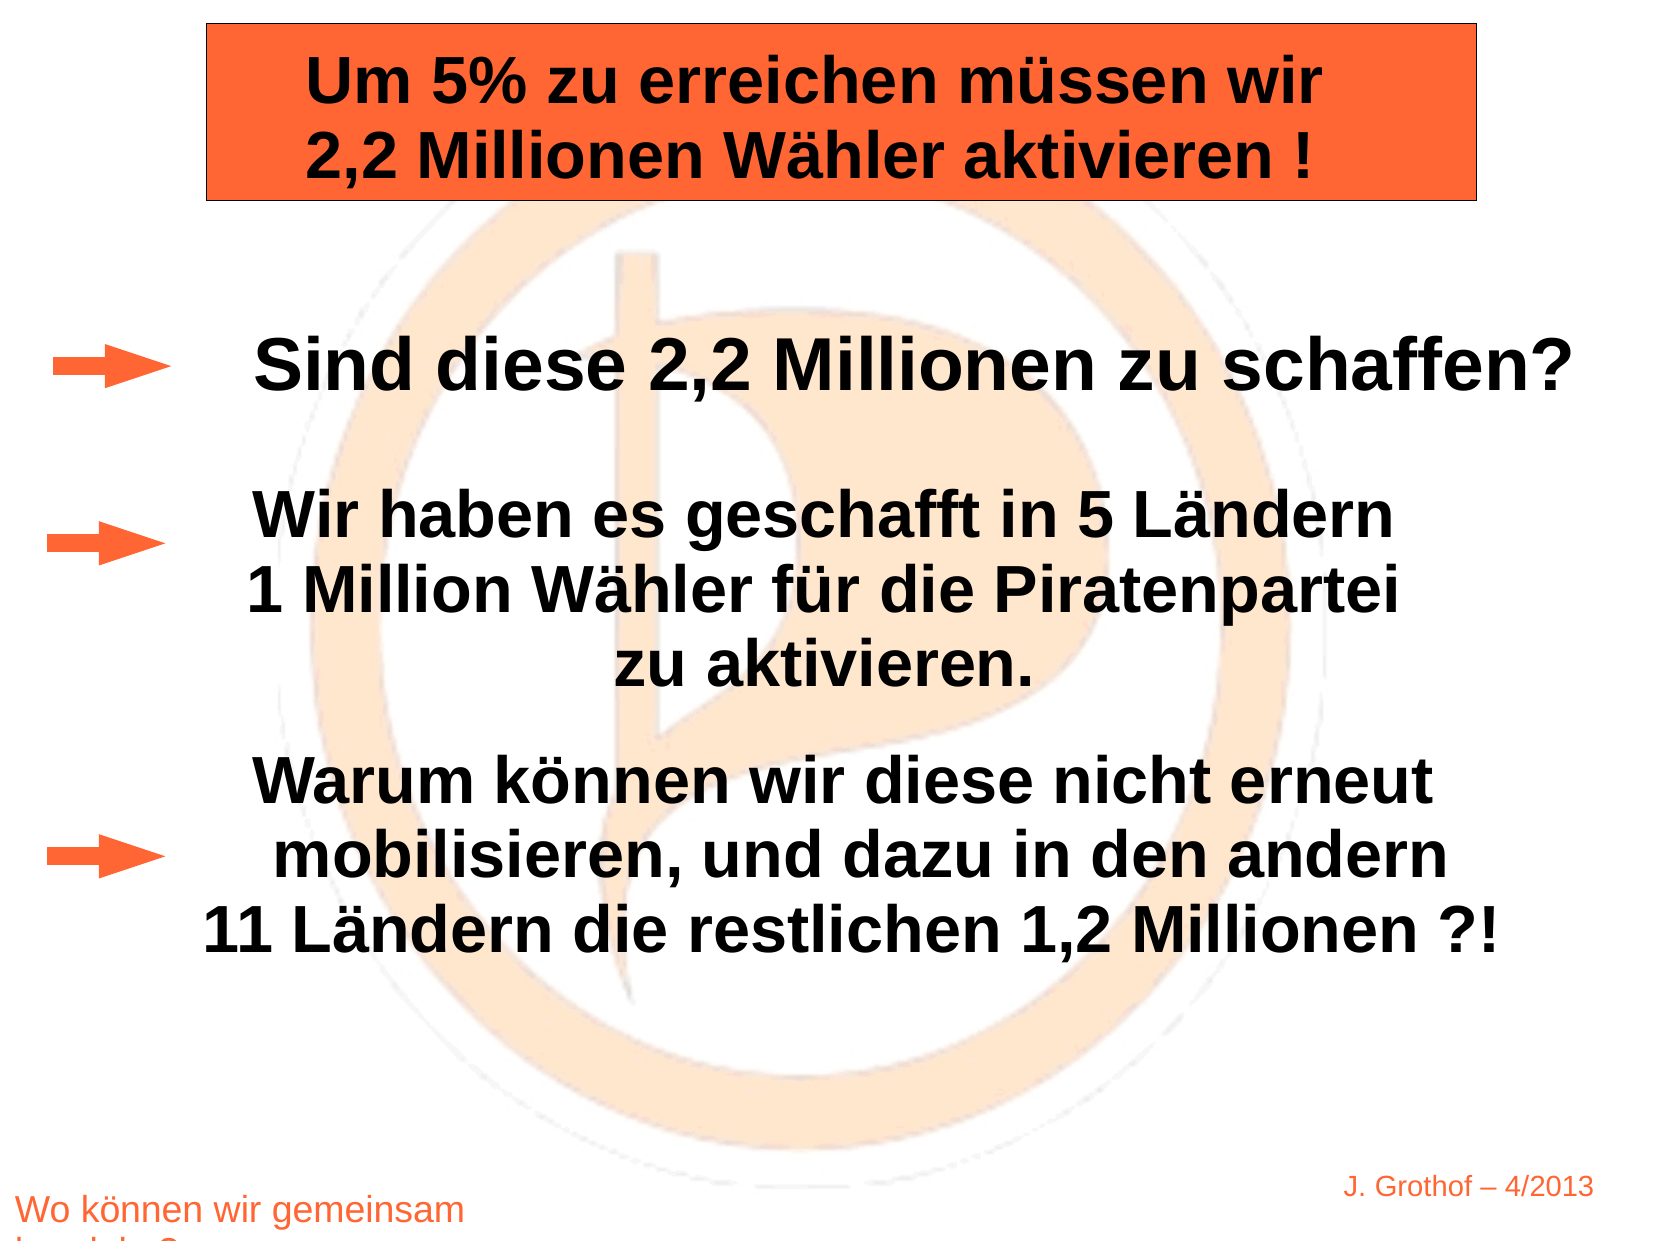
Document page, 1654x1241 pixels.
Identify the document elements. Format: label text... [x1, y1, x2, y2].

text_box Sind diese 2,2 Millionen zu schaffen? [238, 314, 1593, 414]
text_box [206, 23, 1477, 201]
text_box Warum können wir diese nicht erneut mobilisieren, und dazu in den andern 11 Ländern die restlichen 1,2 Millionen ?! [169, 735, 1518, 975]
text_box Wir haben es geschafft in 5 Ländern 1 Million Wähler für die Piratenpartei zu aktivieren. [232, 469, 1418, 709]
picture [0, 0, 1654, 1241]
text_box Um 5% zu erreichen müssen wir 2,2 Millionen Wähler aktivieren ! [291, 36, 1358, 201]
text_box Wo können wir gemeinsam handeln ? [0, 1181, 654, 1239]
